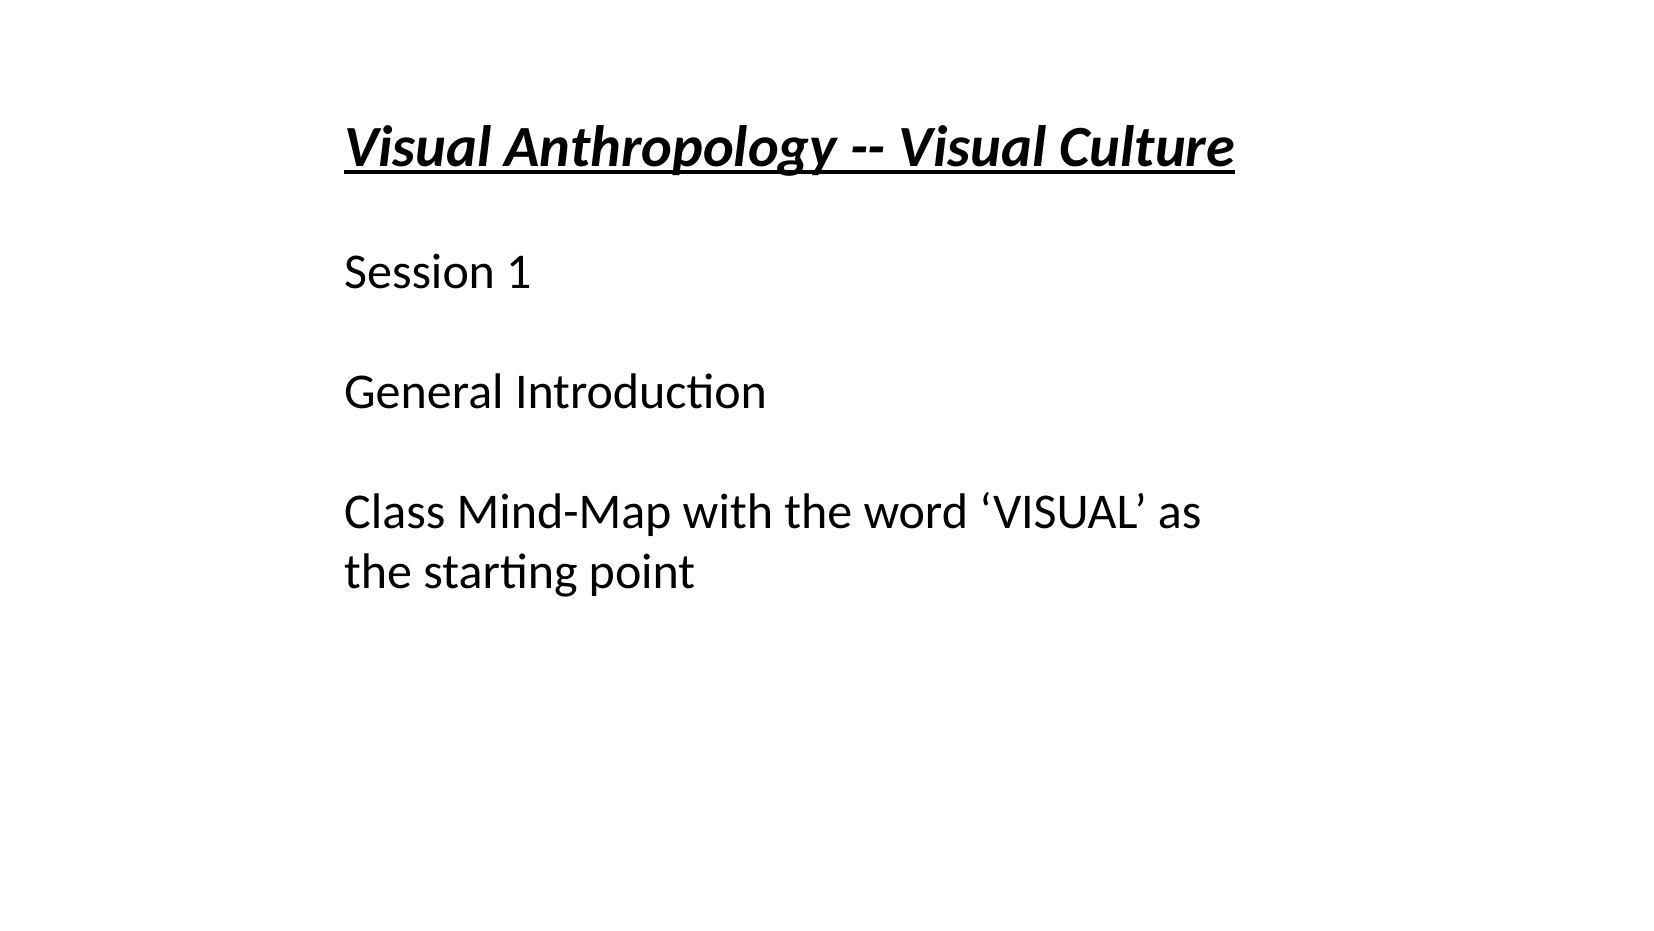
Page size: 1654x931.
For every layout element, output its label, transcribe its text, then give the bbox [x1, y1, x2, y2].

text_box Visual Anthropology -- Visual Culture Session 1 General Introduction Class Mind-Map with the word ‘VISUAL’ as the starting point [329, 101, 1260, 906]
